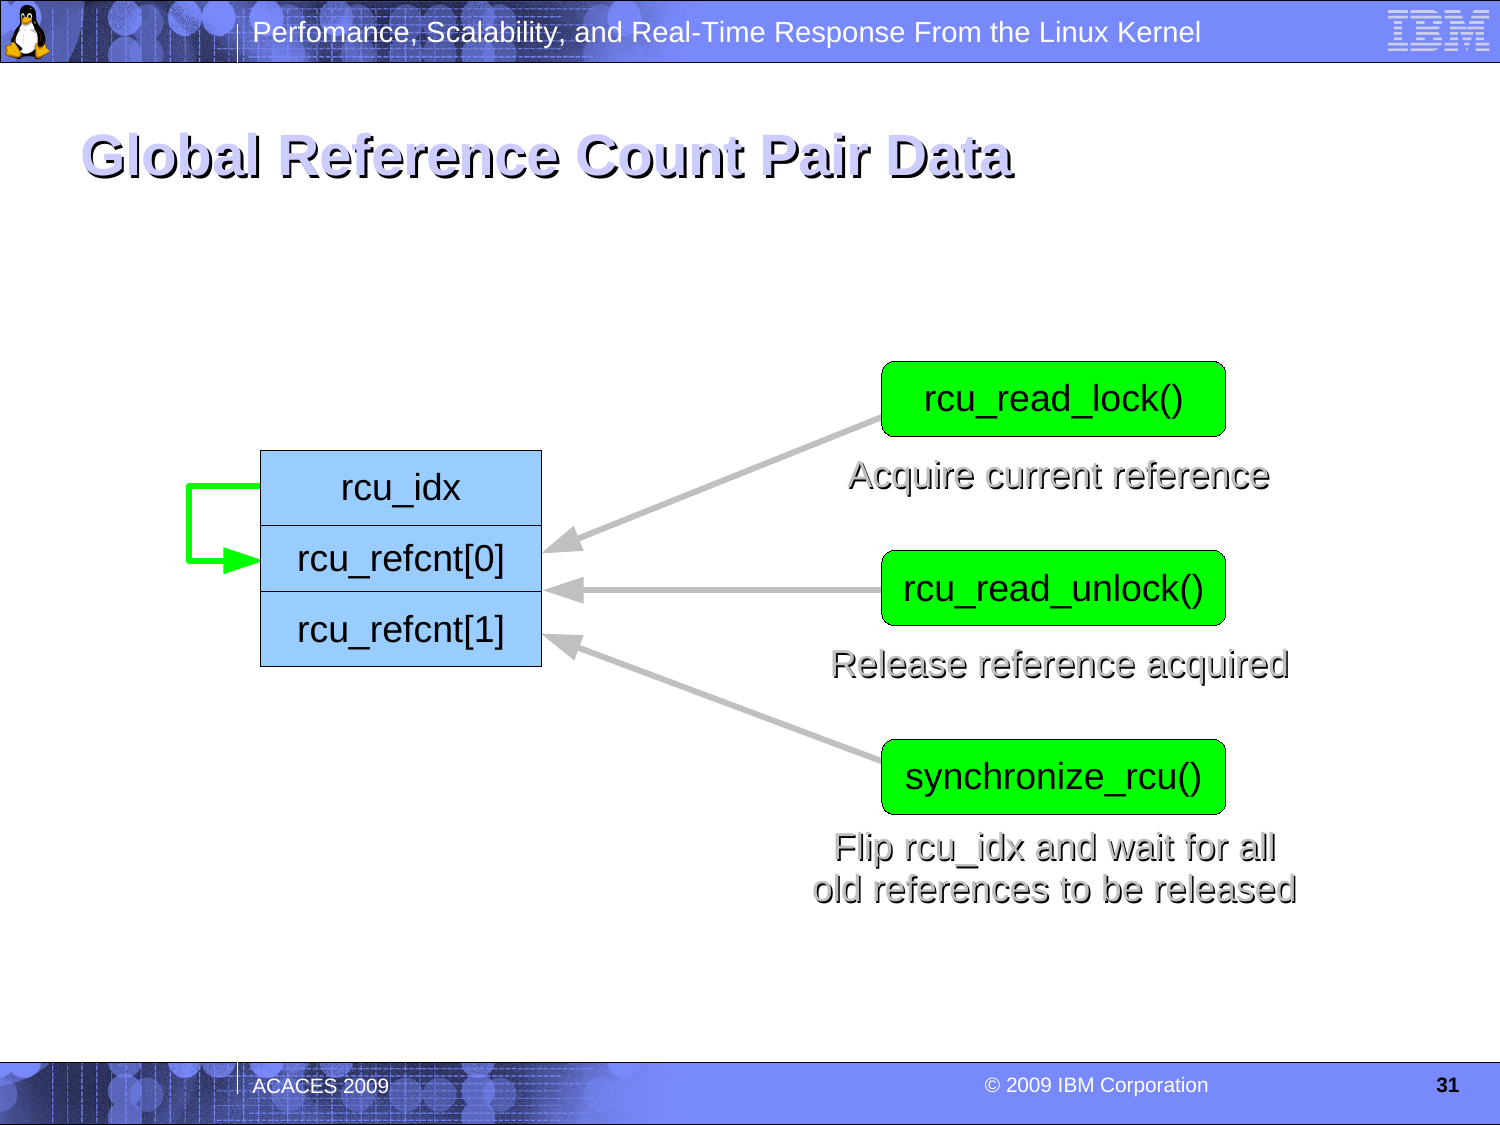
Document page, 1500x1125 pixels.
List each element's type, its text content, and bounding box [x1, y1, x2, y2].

text_box Flip rcu_idx and wait for all old references to be released [797, 818, 1312, 918]
text_box rcu_refcnt[1] [260, 591, 542, 667]
text_box rcu_idx [260, 450, 542, 526]
text_box rcu_read_lock() [881, 361, 1226, 437]
title Global Reference Count Pair Data [79, 124, 1433, 192]
text_box rcu_refcnt[0] [260, 526, 542, 591]
picture [1, 1, 1500, 62]
text_box rcu_read_unlock() [881, 550, 1226, 626]
text_box Acquire current reference [832, 446, 1285, 503]
text_box Release reference acquired [814, 635, 1304, 692]
picture [0, 1063, 1500, 1124]
text_box synchronize_rcu() [881, 739, 1226, 815]
